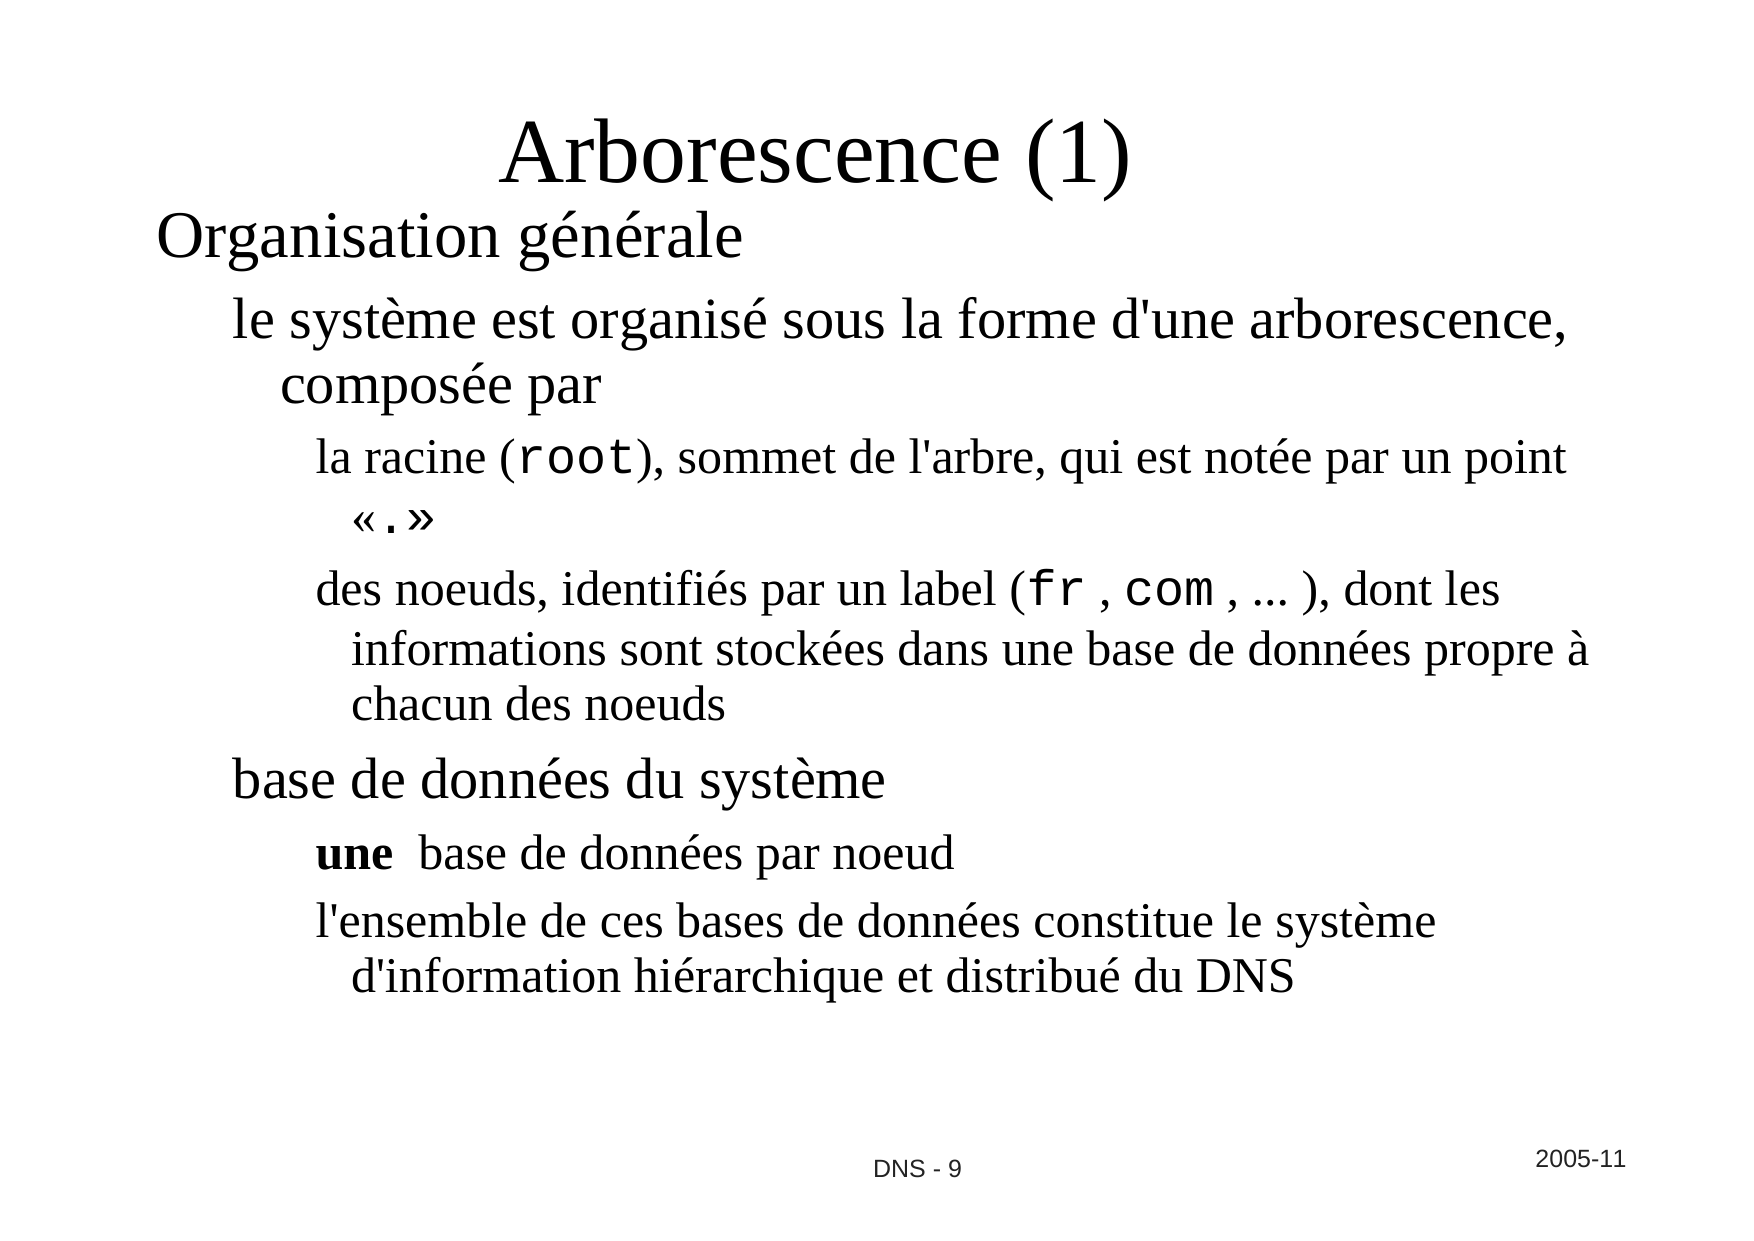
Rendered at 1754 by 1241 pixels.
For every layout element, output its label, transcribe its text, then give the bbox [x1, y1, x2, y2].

list Organisation générale le système est organisé sous la forme d'une arborescence, composée par la racine (root), sommet de l'arbre, qui est notée par un point «.» des noeuds, identifiés par un label (fr , com , ... ), dont les informations sont stockées dans une base de données propre à chacun des noeuds base de données du système une base de données par noeud l'ensemble de ces bases de données constitue le système d'information hiérarchique et distribué du DNS [123, 190, 1649, 1070]
title Arborescence (1) [124, 57, 1507, 190]
